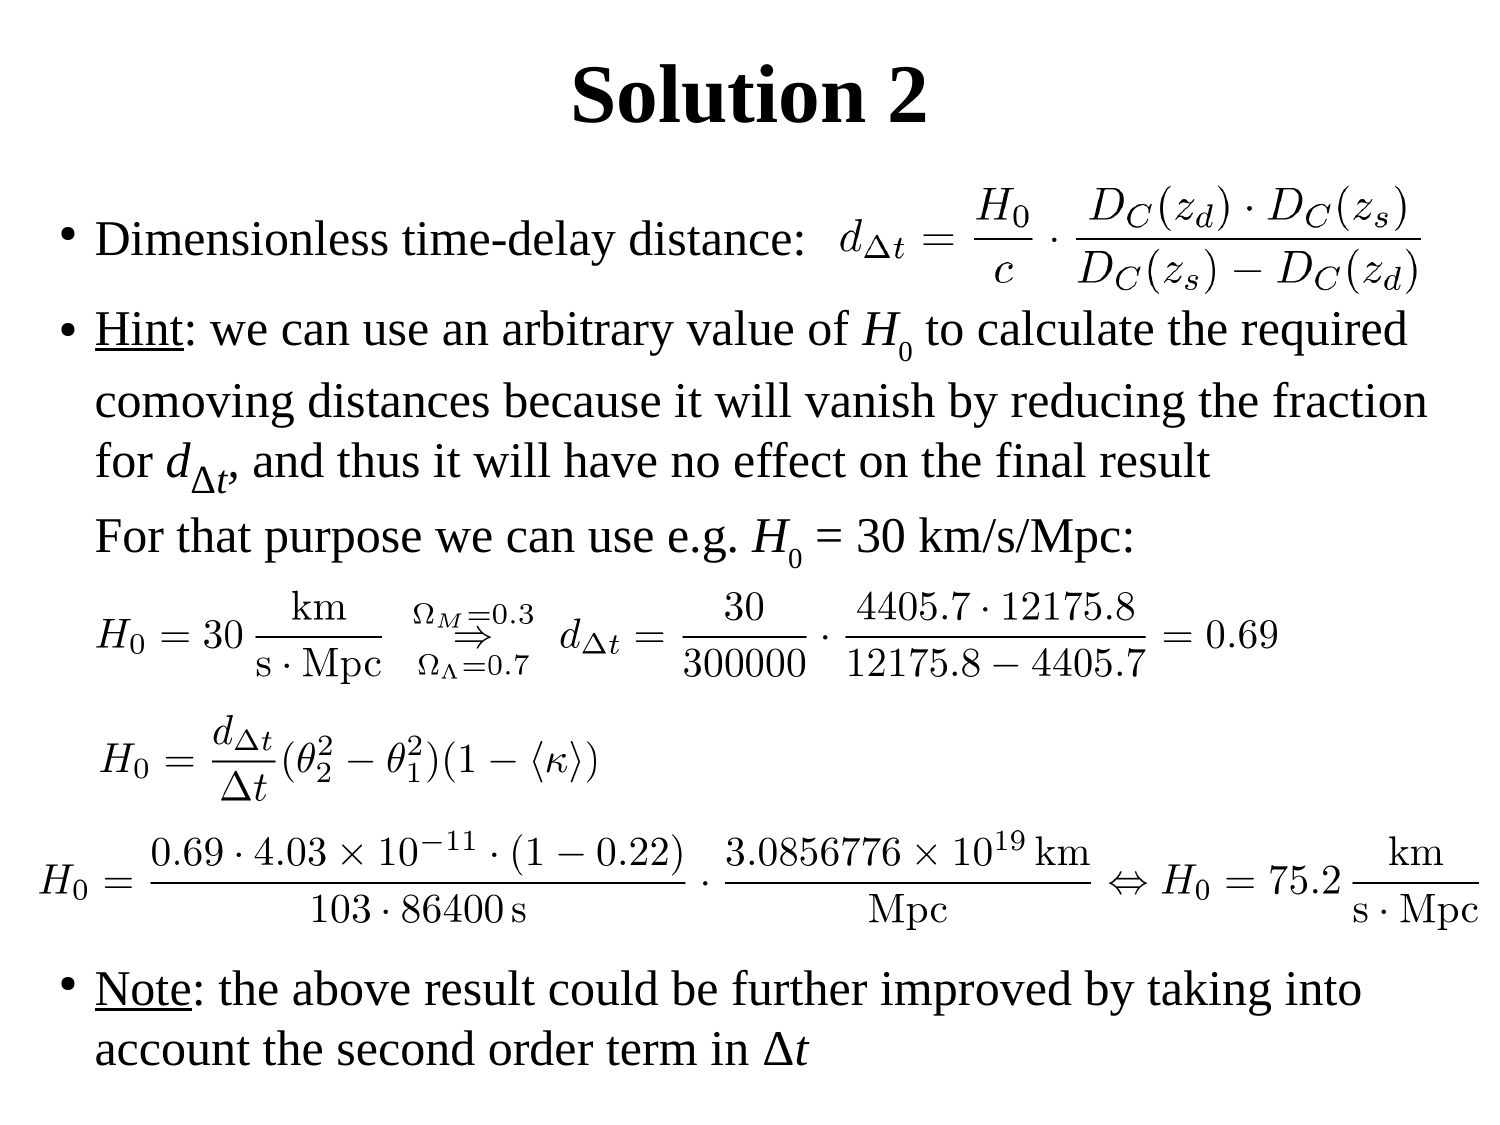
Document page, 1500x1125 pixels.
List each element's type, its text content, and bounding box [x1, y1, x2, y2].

picture [39, 830, 1479, 930]
picture [96, 590, 1277, 684]
title Solution 2 [75, 21, 1425, 157]
picture [840, 185, 1421, 294]
list Dimensionless time-delay distance: Hint: we can use an arbitrary value of H0 to calculate the required comoving distances because it will vanish by reducing the fraction for dΔt, and thus it will have no effect on the final result For that purpose we can use e.g. H0 = 30 km/s/Mpc: Note: the above result could be further improved by taking into account the second order term in Δt [44, 197, 1445, 830]
list Dimensionless time-delay distance: Hint: we can use an arbitrary value of H0 to calculate the required comoving distances because it will vanish by reducing the fraction for dΔt, and thus it will have no effect on the final result For that purpose we can use e.g. H0 = 30 km/s/Mpc: Note: the above result could be further improved by taking into account the second order term in Δt [44, 930, 1445, 1080]
picture [100, 715, 596, 801]
